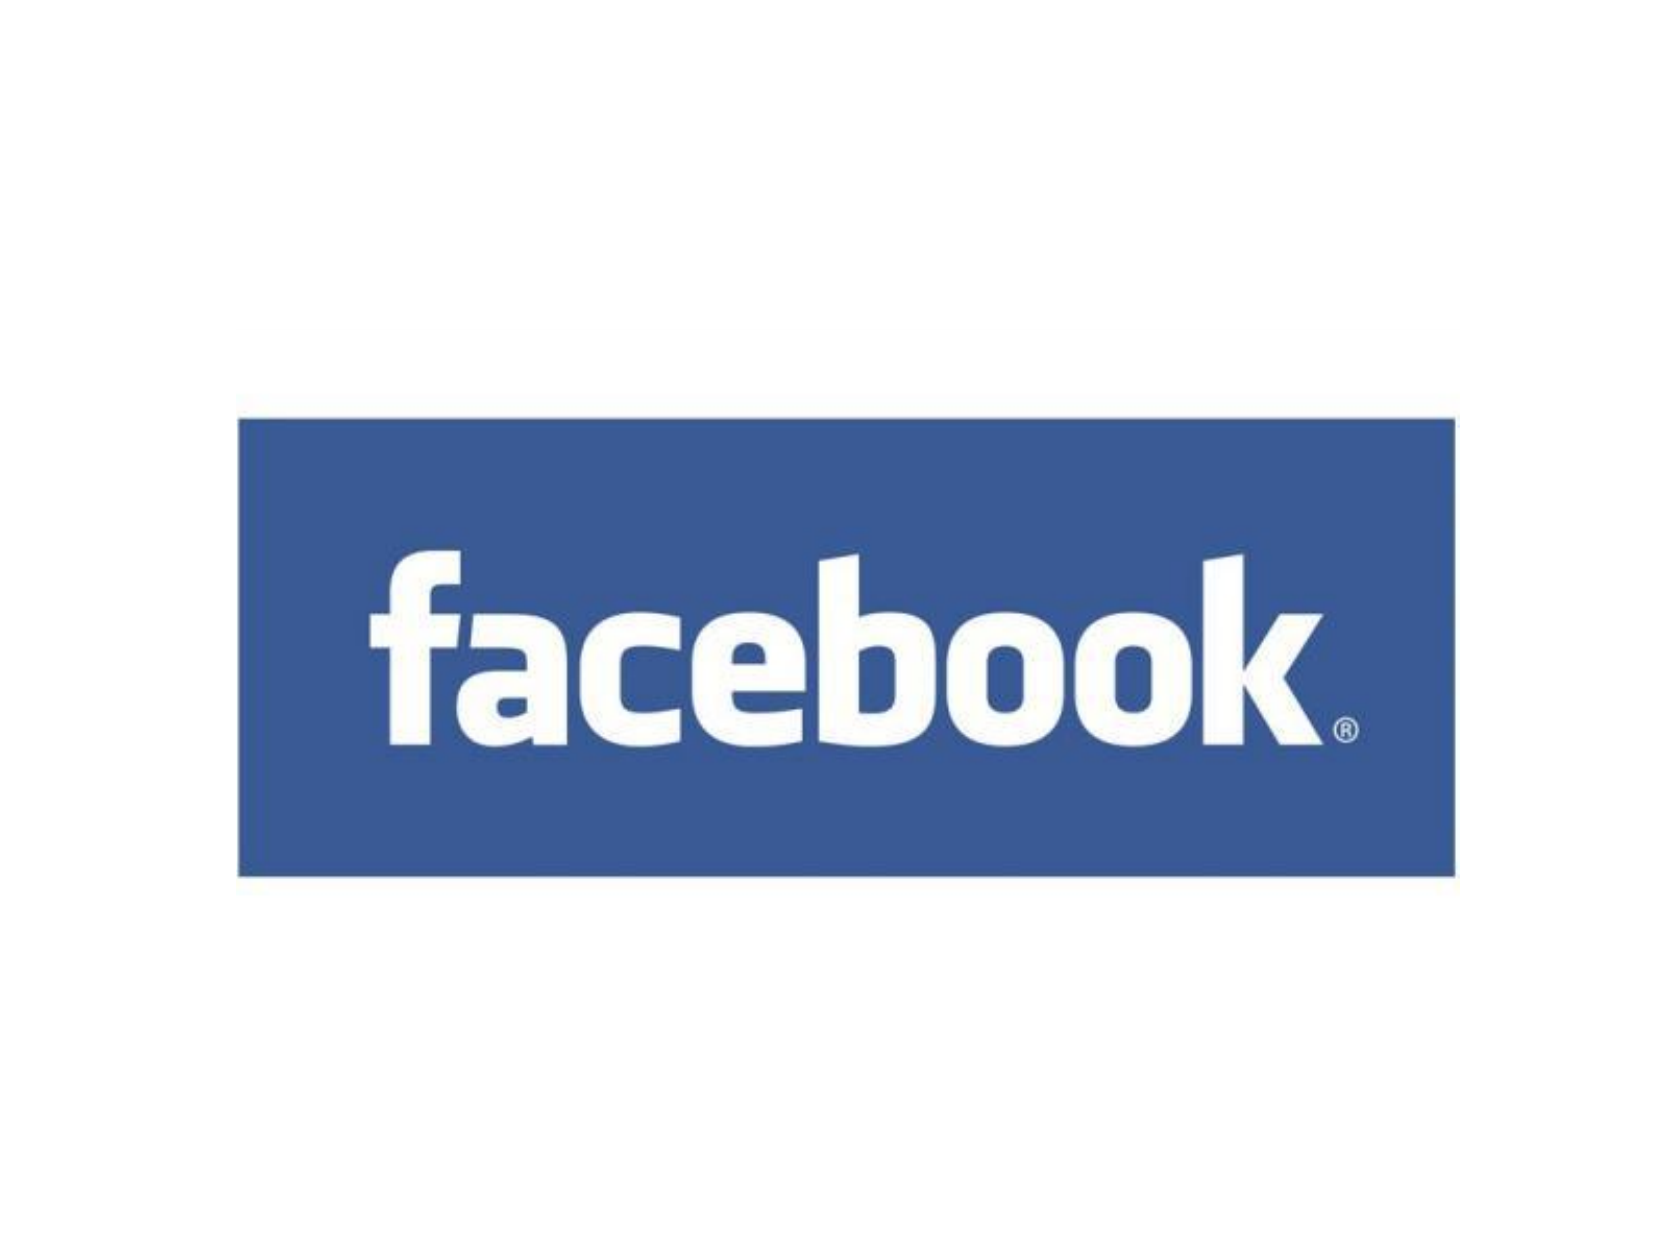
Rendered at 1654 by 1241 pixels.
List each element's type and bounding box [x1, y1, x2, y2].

picture [236, 328, 1460, 975]
